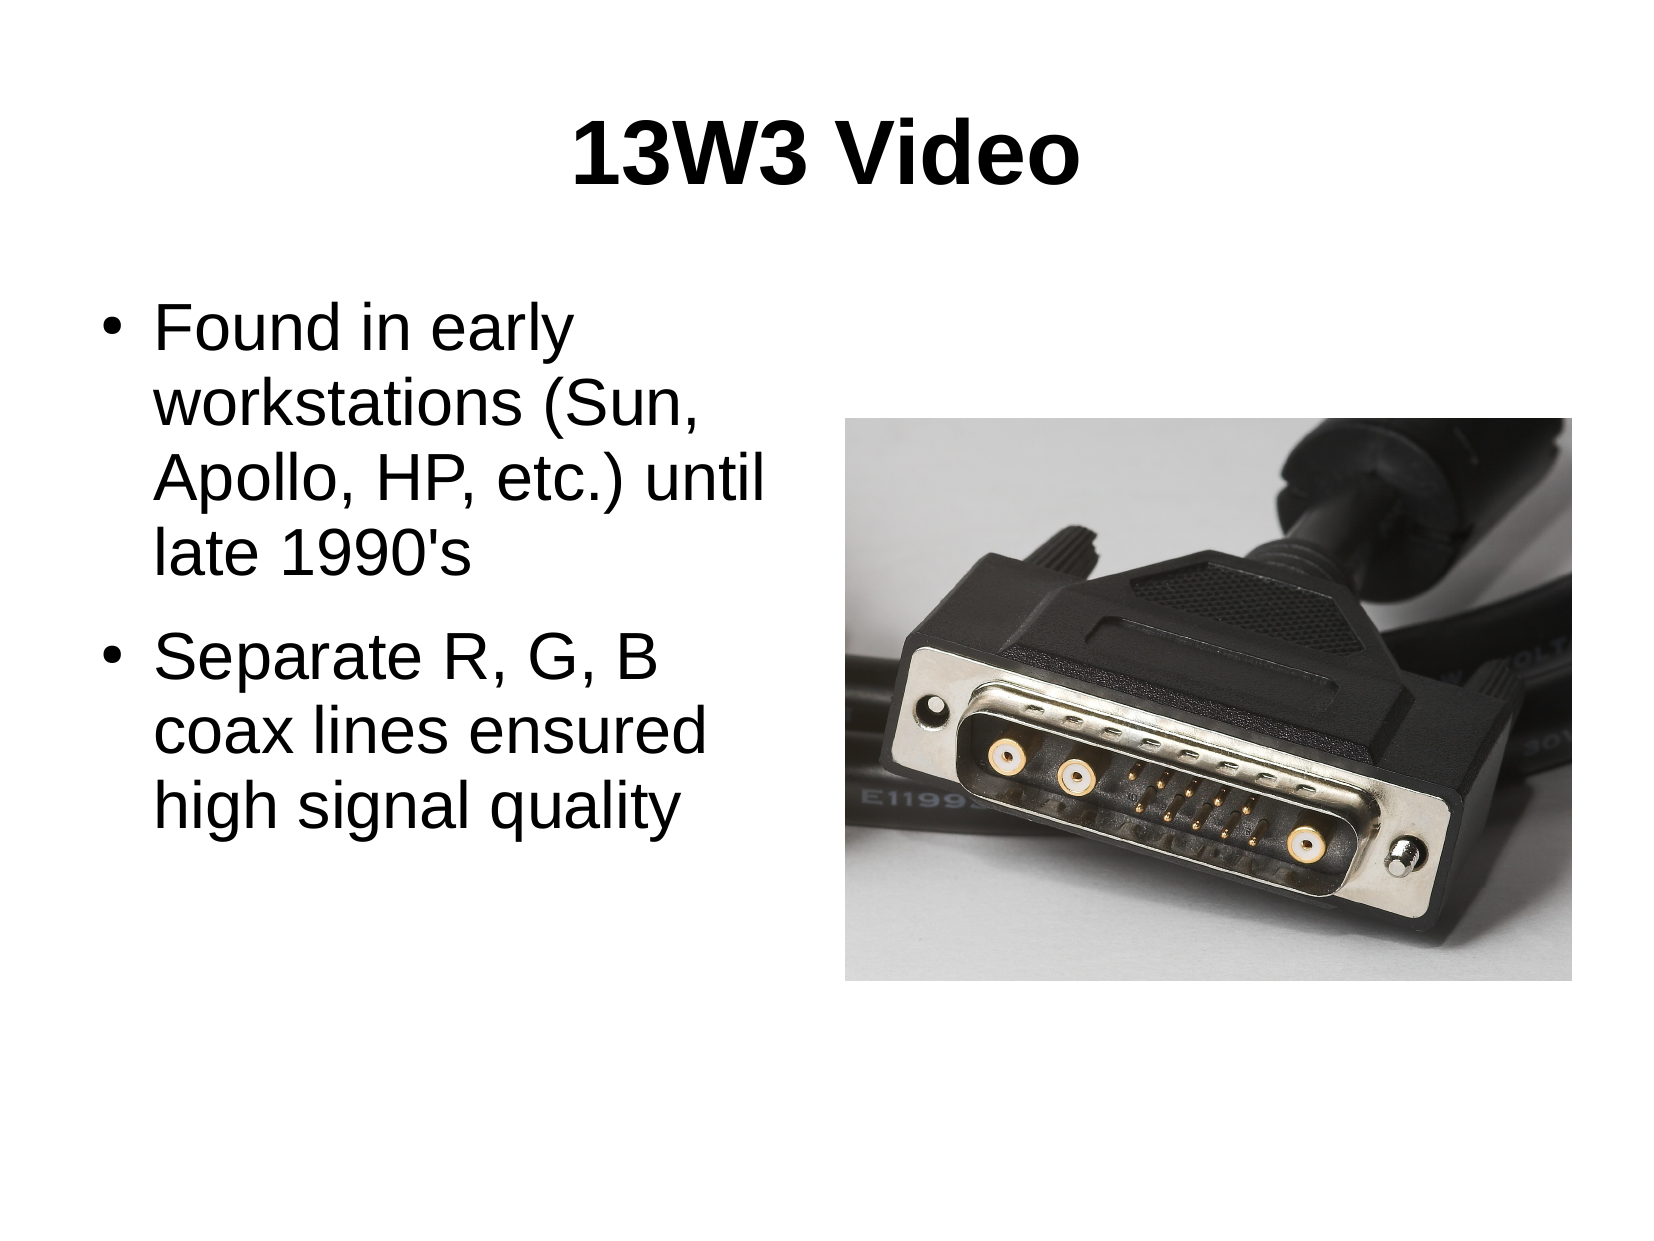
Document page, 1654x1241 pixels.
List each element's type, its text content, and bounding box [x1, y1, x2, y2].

picture [845, 418, 1572, 981]
list Found in early workstations (Sun, Apollo, HP, etc.) until late 1990's Separate R, G, B coax lines ensured high signal quality [82, 290, 809, 1094]
title 13W3 Video [82, 56, 1571, 250]
